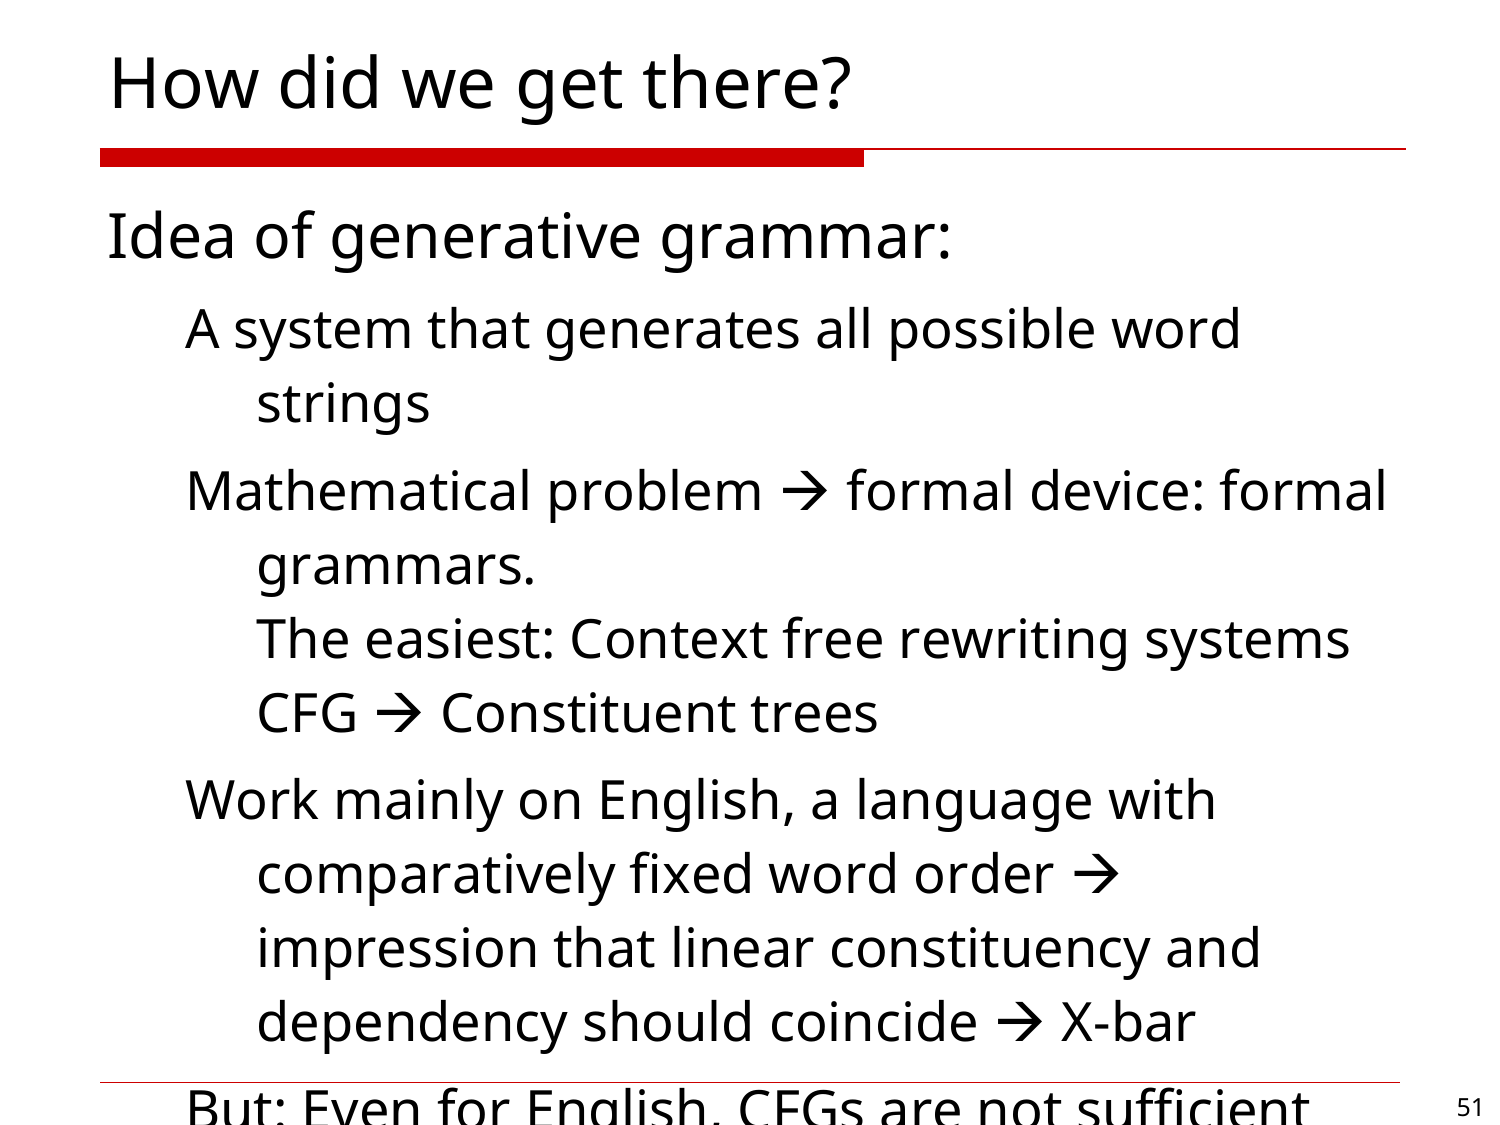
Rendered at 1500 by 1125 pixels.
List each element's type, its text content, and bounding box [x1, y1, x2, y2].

list Idea of generative grammar: A system that generates all possible word strings Mathematical problem  formal device: formal grammars. The easiest: Context free rewriting systems CFG  Constituent trees Work mainly on English, a language with comparatively fixed word order  impression that linear constituency and dependency should coincide  X-bar But: Even for English, CFGs are not sufficient [92, 184, 1406, 988]
title How did we get there? [94, 36, 1407, 138]
